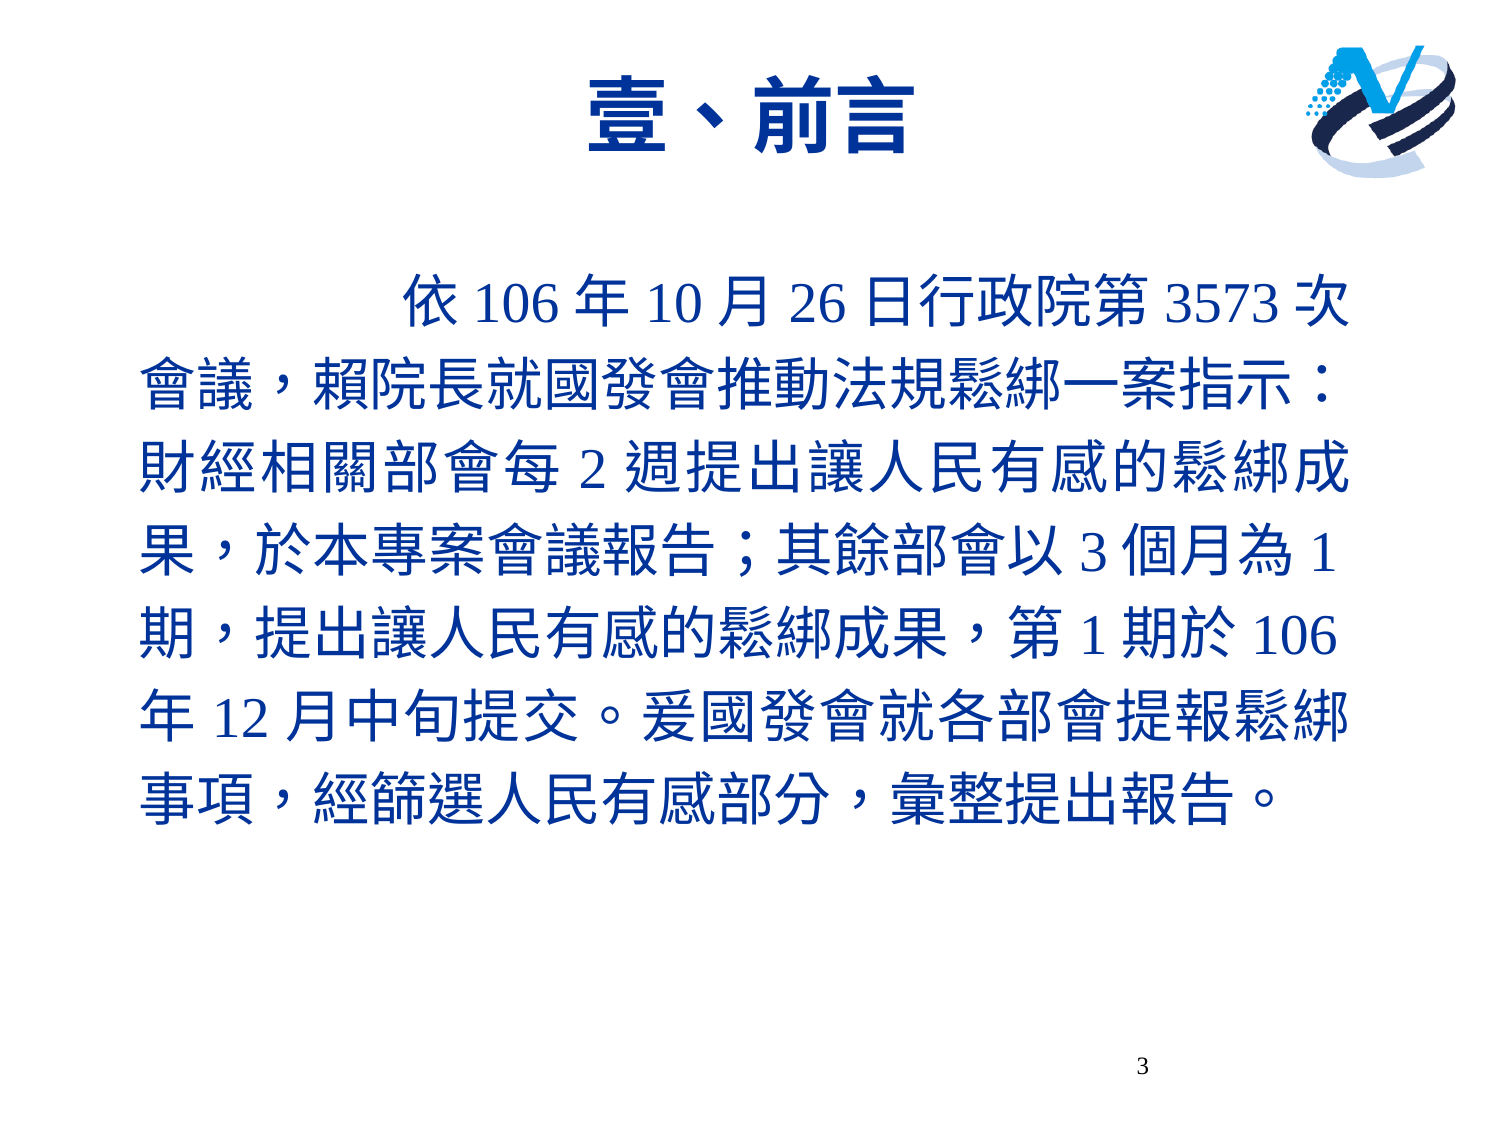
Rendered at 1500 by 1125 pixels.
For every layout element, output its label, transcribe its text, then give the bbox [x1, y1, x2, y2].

text_box 3 [1121, 1035, 1472, 1095]
title 壹、前言 [76, 19, 1427, 207]
list 依106年10月26日行政院第3573次會議，賴院長就國發會推動法規鬆綁一案指示：財經相關部會每2週提出讓人民有感的鬆綁成果，於本專案會議報告；其餘部會以3個月為1期，提出讓人民有感的鬆綁成果，第1期於106年12月中旬提交。爰國發會就各部會提報鬆綁事項，經篩選人民有感部分，彙整提出報告。 [123, 243, 1377, 870]
